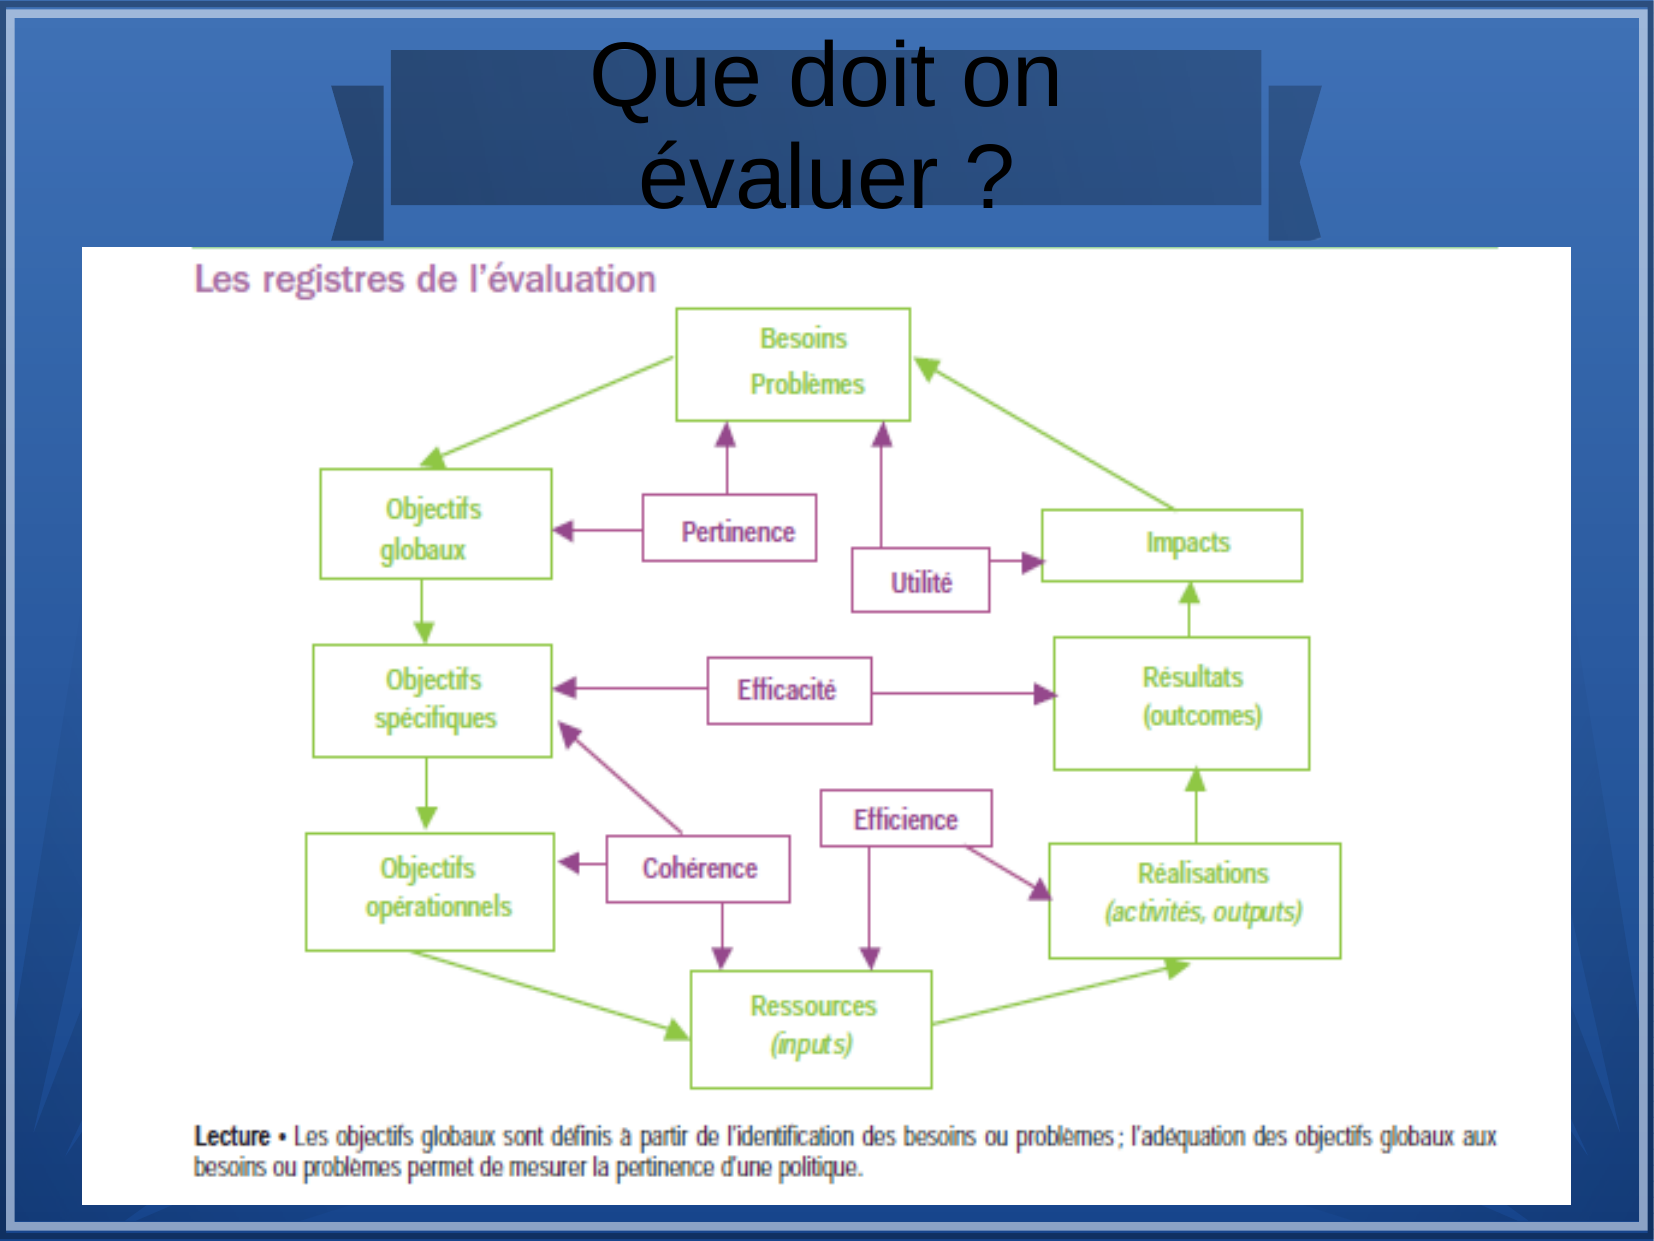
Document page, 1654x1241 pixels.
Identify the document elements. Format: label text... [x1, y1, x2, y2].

title Que doit on évaluer ? [389, 23, 1264, 229]
picture [82, 247, 1571, 1205]
